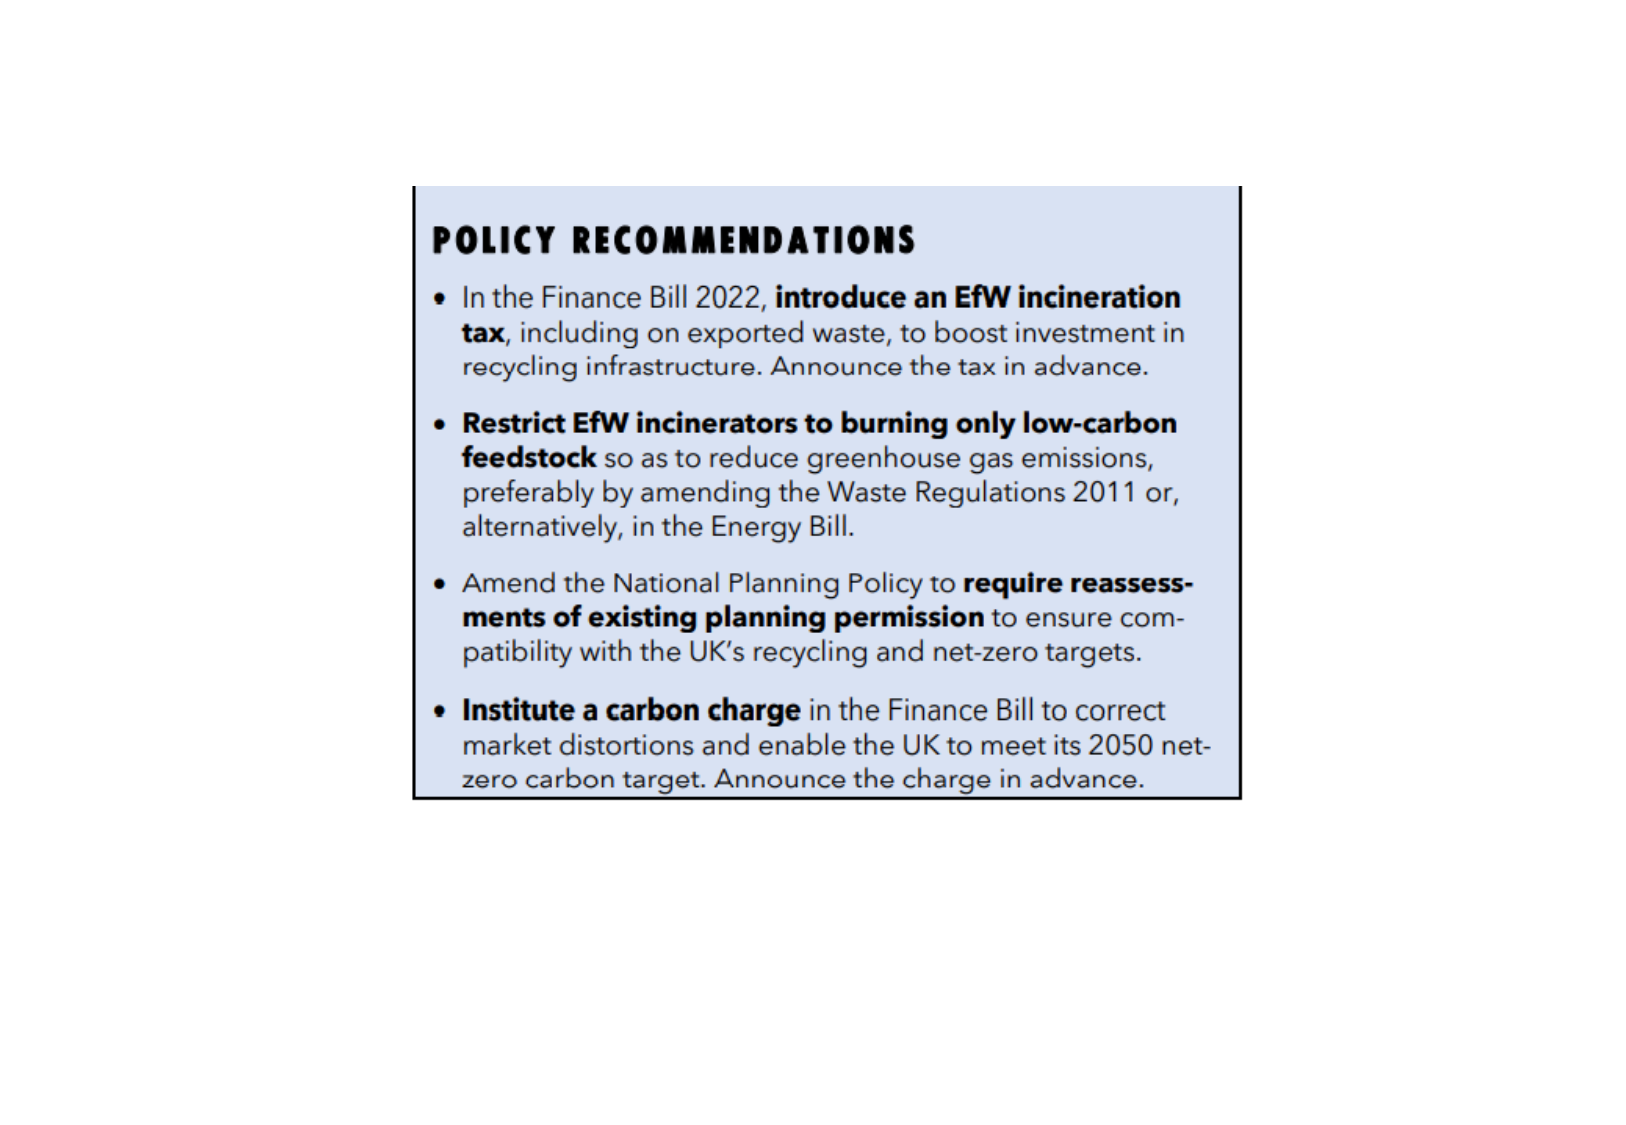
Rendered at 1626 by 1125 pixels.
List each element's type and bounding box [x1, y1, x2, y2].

picture [408, 186, 1247, 808]
